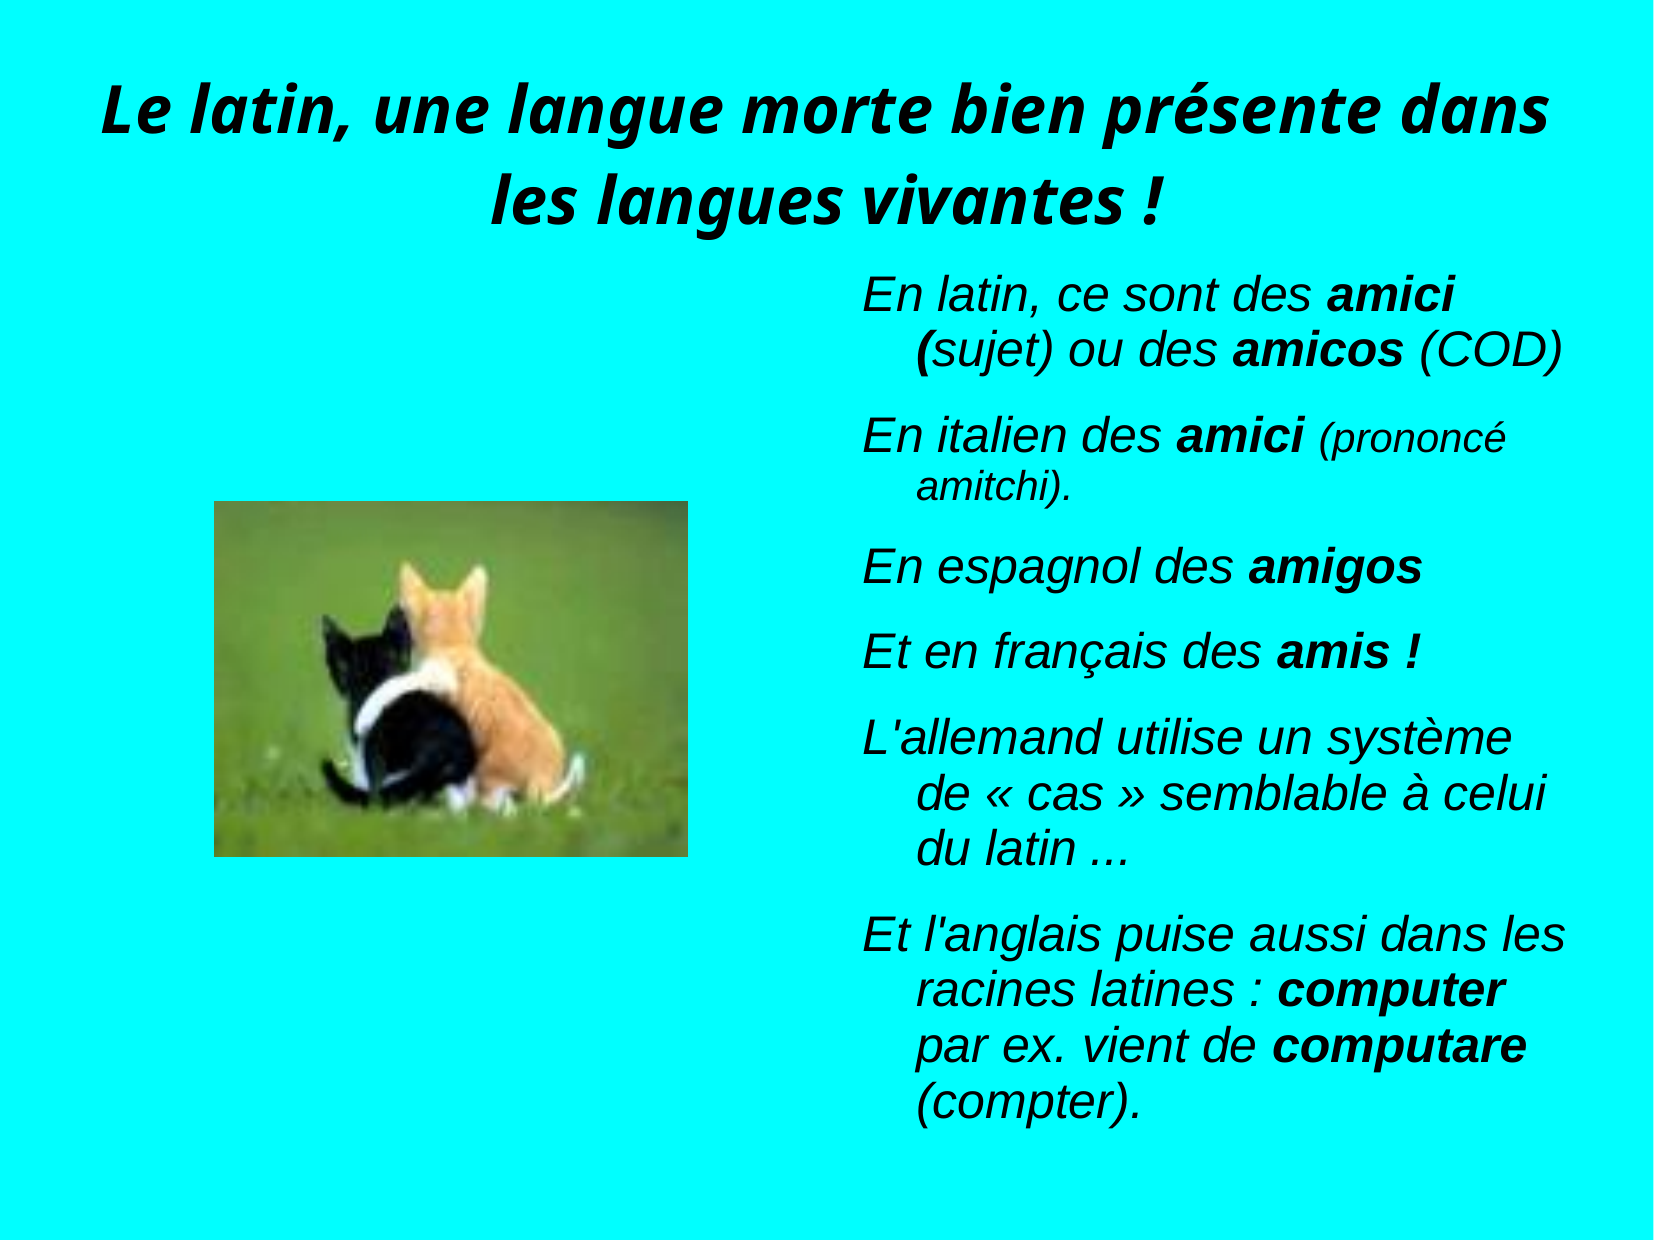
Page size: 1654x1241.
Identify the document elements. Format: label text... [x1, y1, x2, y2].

list En latin, ce sont des amici (sujet) ou des amicos (COD) En italien des amici (prononcé amitchi). En espagnol des amigos Et en français des amis ! L'allemand utilise un système de « cas » semblable à celui du latin ... Et l'anglais puise aussi dans les racines latines : computer par ex. vient de computare (compter). [845, 265, 1572, 1222]
picture [82, 290, 809, 1109]
title Le latin, une langue morte bien présente dans les langues vivantes ! [82, 56, 1571, 250]
